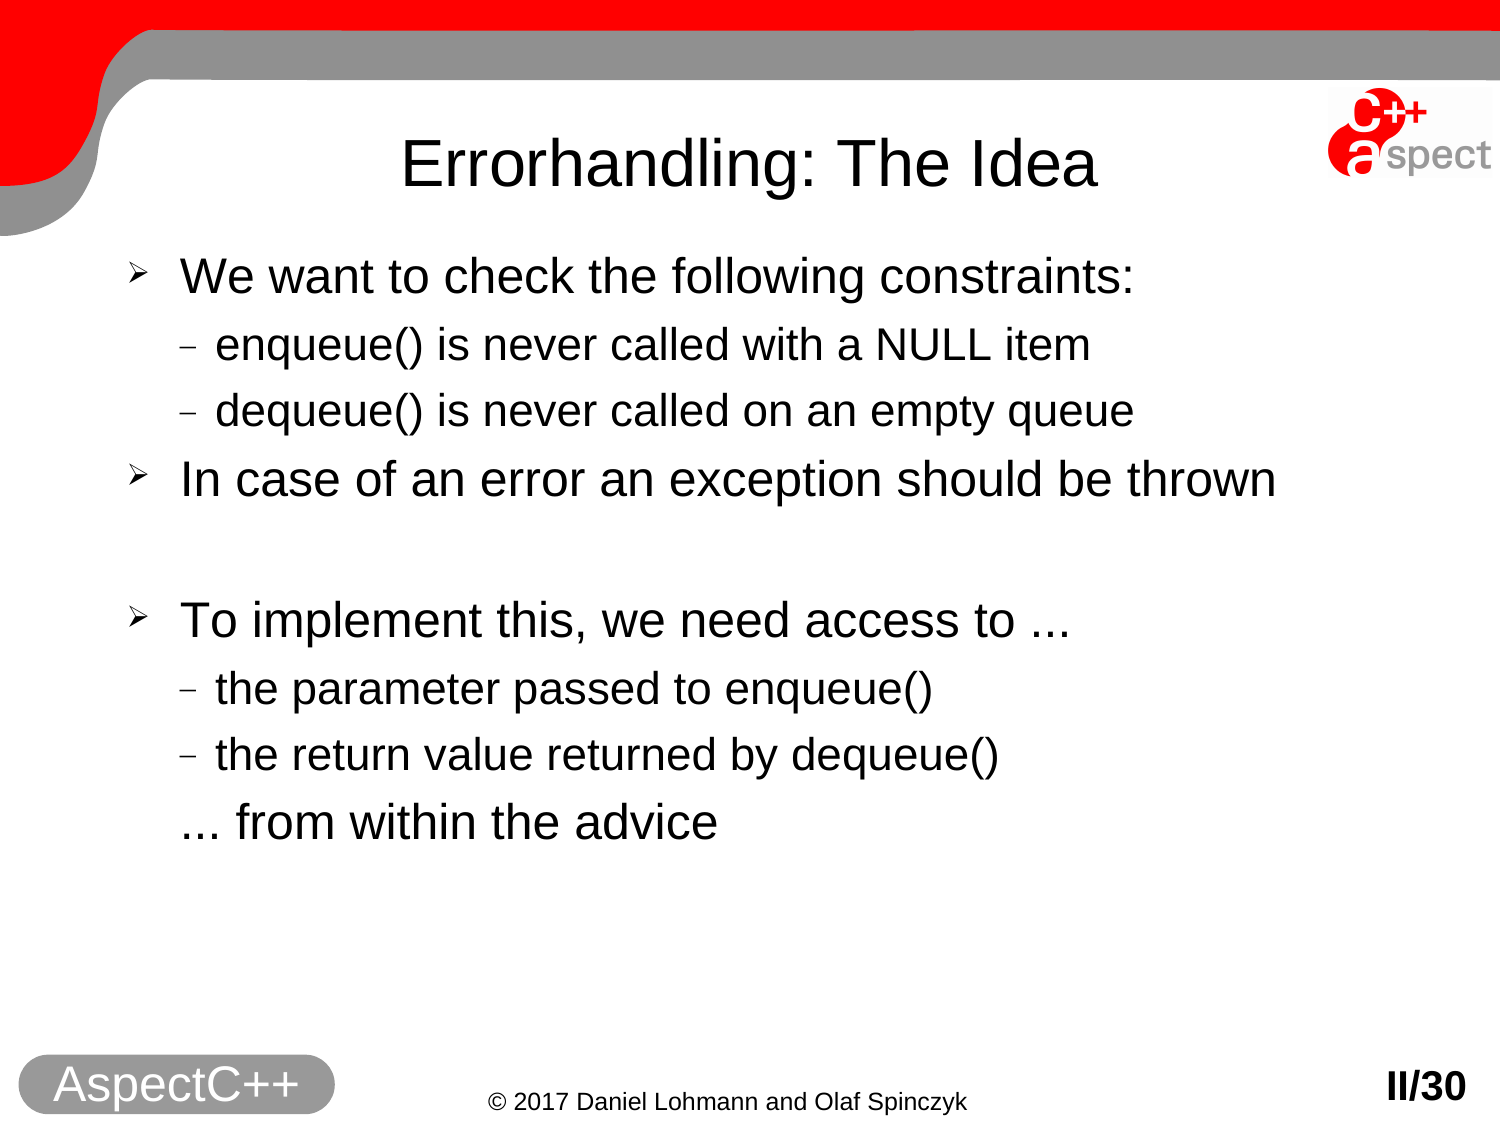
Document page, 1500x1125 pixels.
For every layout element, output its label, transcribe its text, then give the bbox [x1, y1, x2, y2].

list We want to check the following constraints: enqueue() is never called with a NULL item dequeue() is never called on an empty queue In case of an error an exception should be thrown To implement this, we need access to ... the parameter passed to enqueue() the return value returned by dequeue() ... from within the advice [126, 248, 1459, 1013]
title Errorhandling: The Idea [112, 98, 1388, 223]
